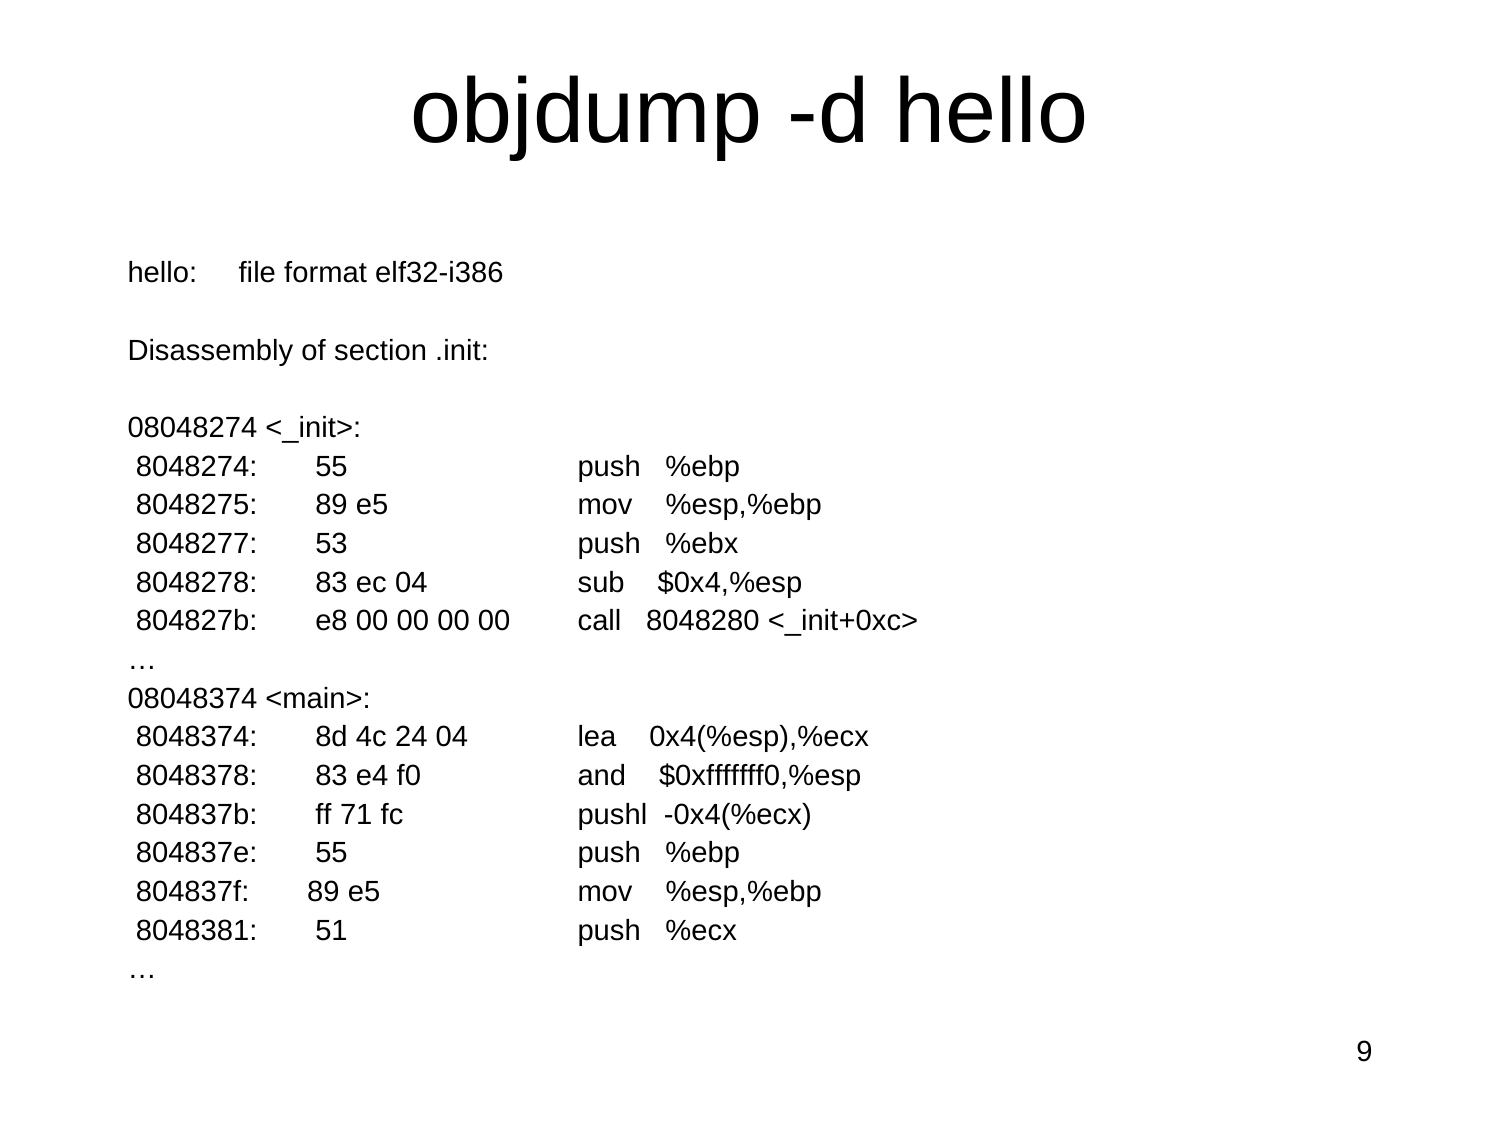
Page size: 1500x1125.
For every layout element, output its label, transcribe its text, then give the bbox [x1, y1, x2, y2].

text_box <number> [1074, 1025, 1388, 1101]
title objdump -d hello [112, 12, 1388, 201]
list hello: file format elf32-i386 Disassembly of section .init: 08048274 <_init>: 8048274: 55 push %ebp 8048275: 89 e5 mov %esp,%ebp 8048277: 53 push %ebx 8048278: 83 ec 04 sub $0x4,%esp 804827b: e8 00 00 00 00 call 8048280 <_init+0xc> … 08048374 <main>: 8048374: 8d 4c 24 04 lea 0x4(%esp),%ecx 8048378: 83 e4 f0 and $0xfffffff0,%esp 804837b: ff 71 fc pushl -0x4(%ecx) 804837e: 55 push %ebp 804837f: 89 e5 mov %esp,%ebp 8048381: 51 push %ecx … [112, 249, 1388, 993]
